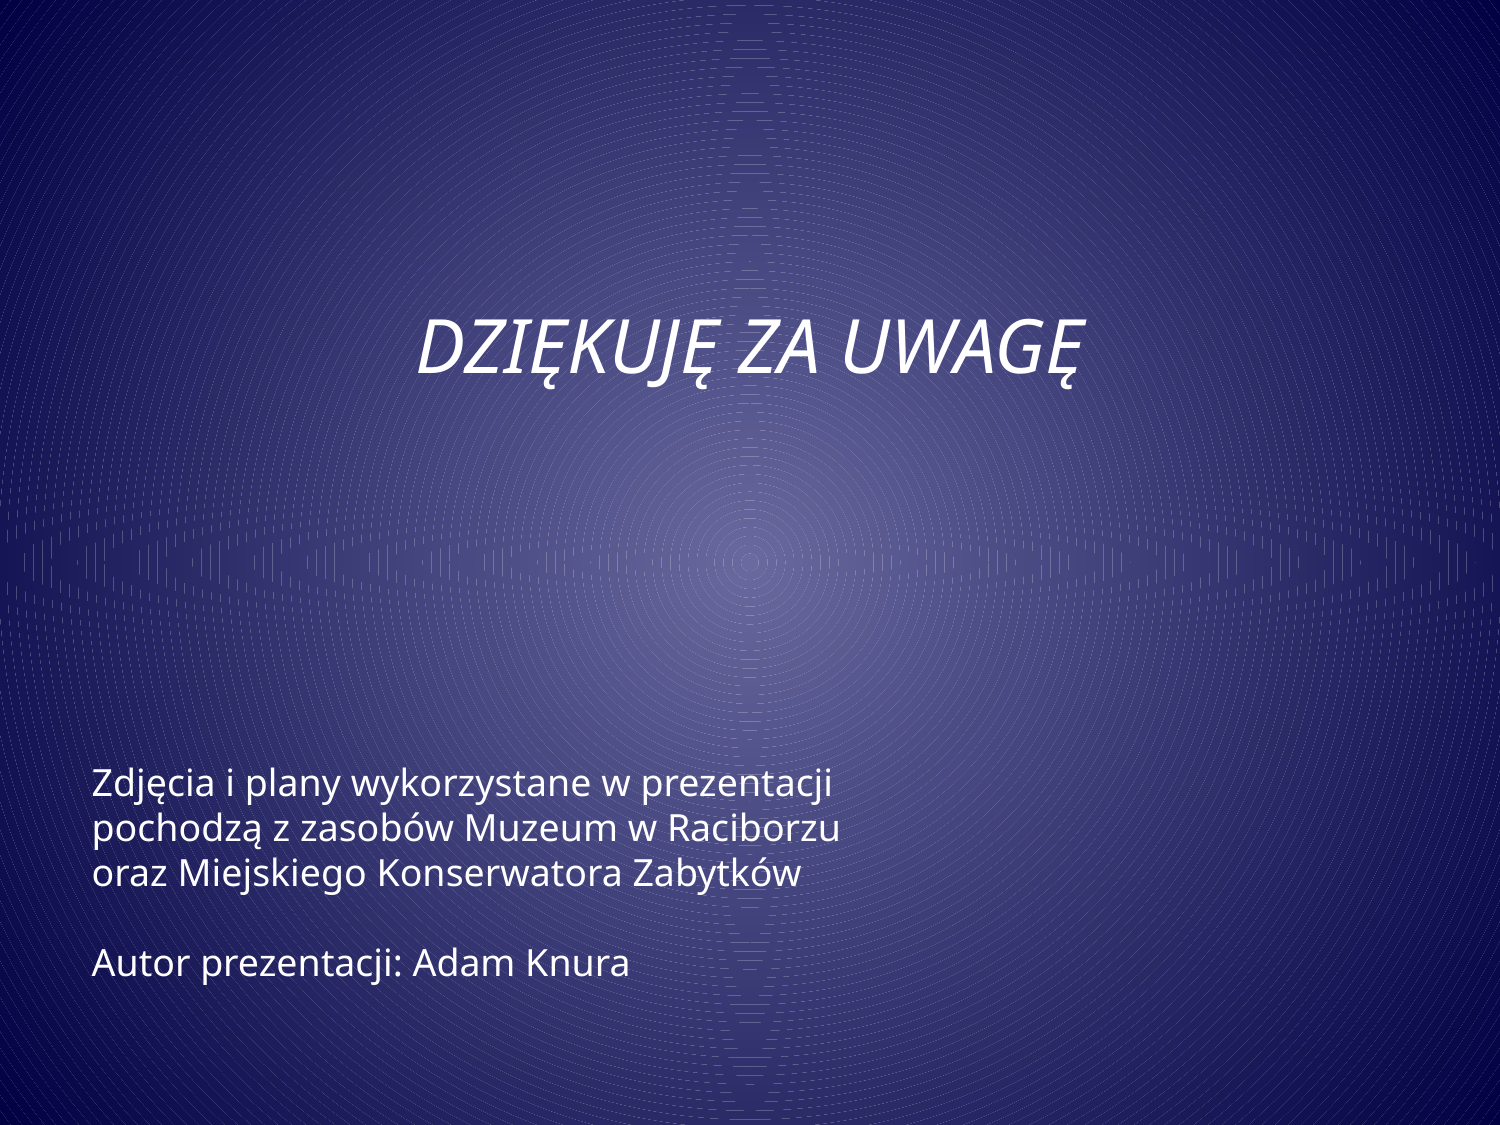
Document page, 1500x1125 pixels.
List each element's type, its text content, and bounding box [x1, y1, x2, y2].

list DZIĘKUJĘ ZA UWAGĘ [265, 290, 1235, 929]
title Zdjęcia i plany wykorzystane w prezentacji pochodzą z zasobów Muzeum w Raciborzu oraz Miejskiego Konserwatora Zabytków Autor prezentacji: Adam Knura [76, 751, 1058, 1077]
